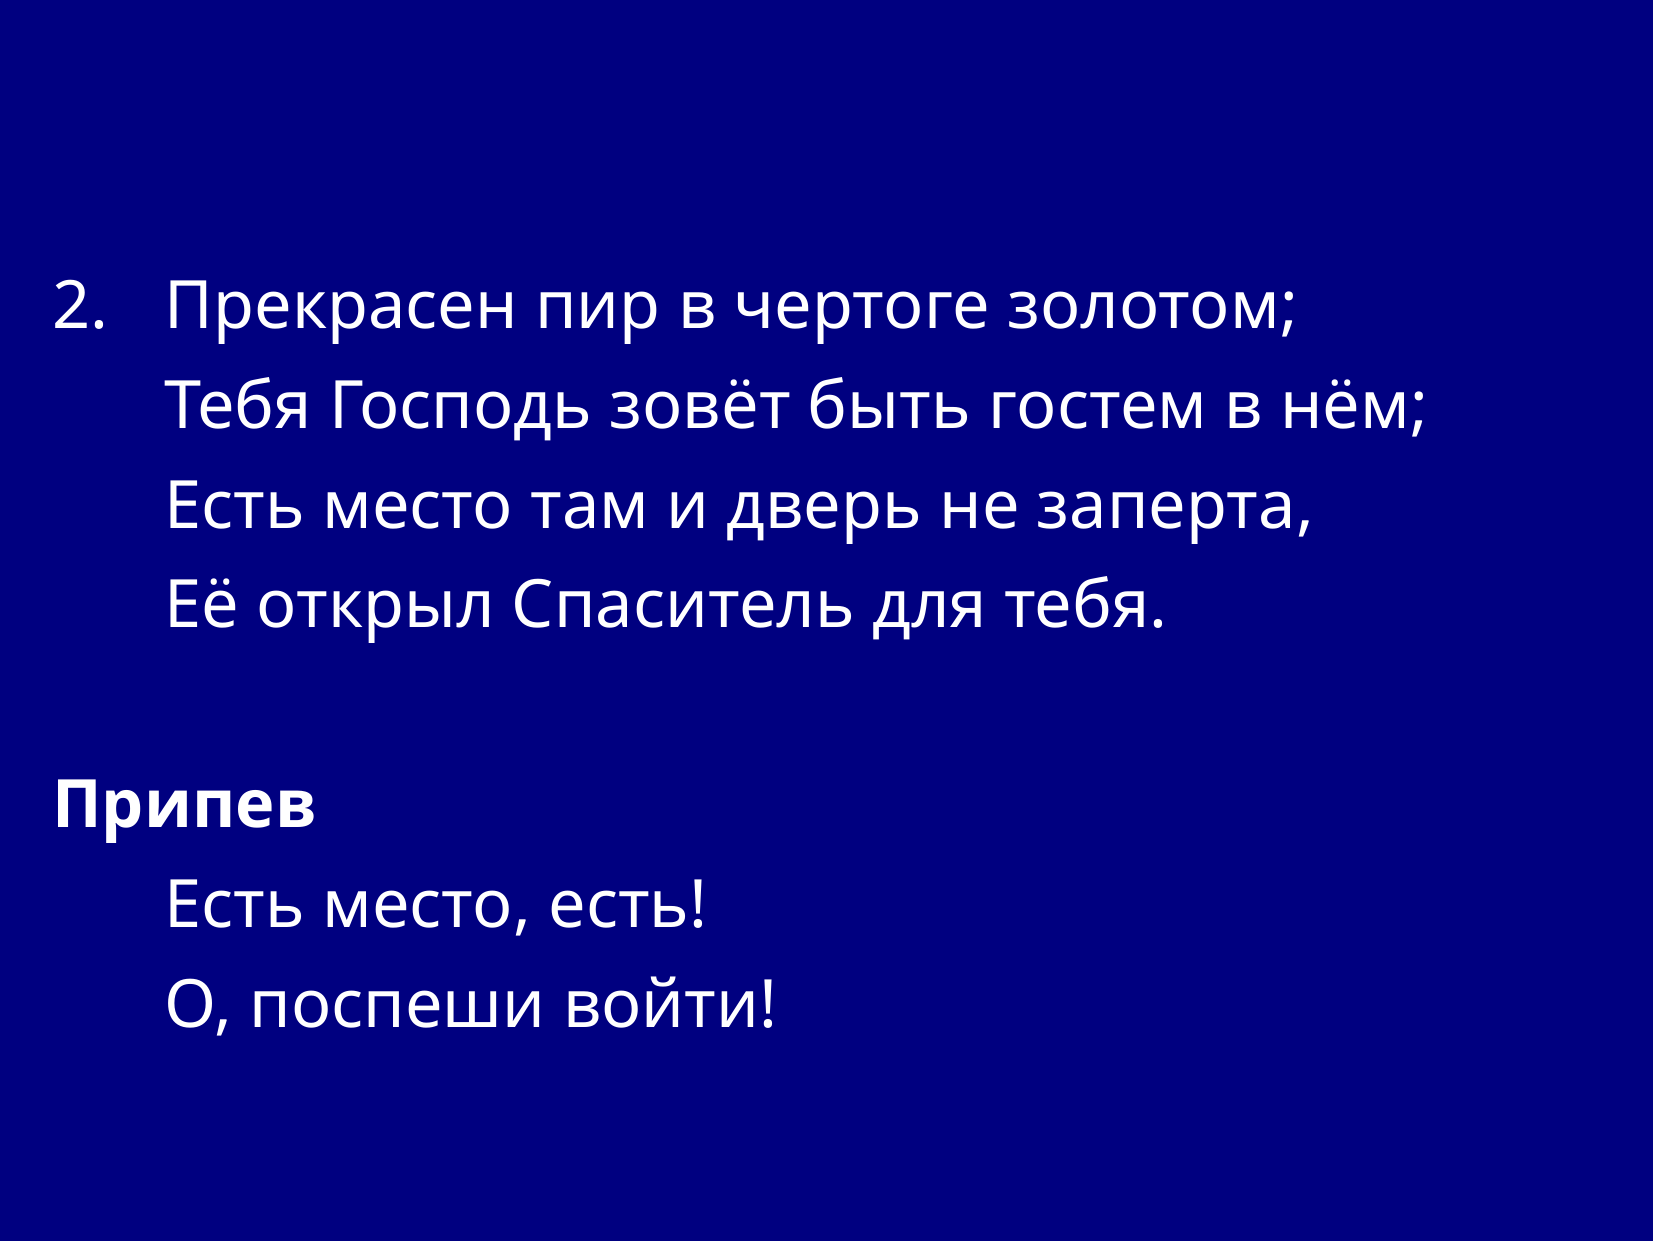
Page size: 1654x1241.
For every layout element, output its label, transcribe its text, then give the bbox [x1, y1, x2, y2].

text_box 2. Прекрасен пир в чертоге золотом; Тебя Господь зовёт быть гостем в нём; Есть место там и дверь не заперта, Её открыл Спаситель для тебя. Припев Есть место, есть! О, поспеши войти! [37, 150, 1653, 1163]
